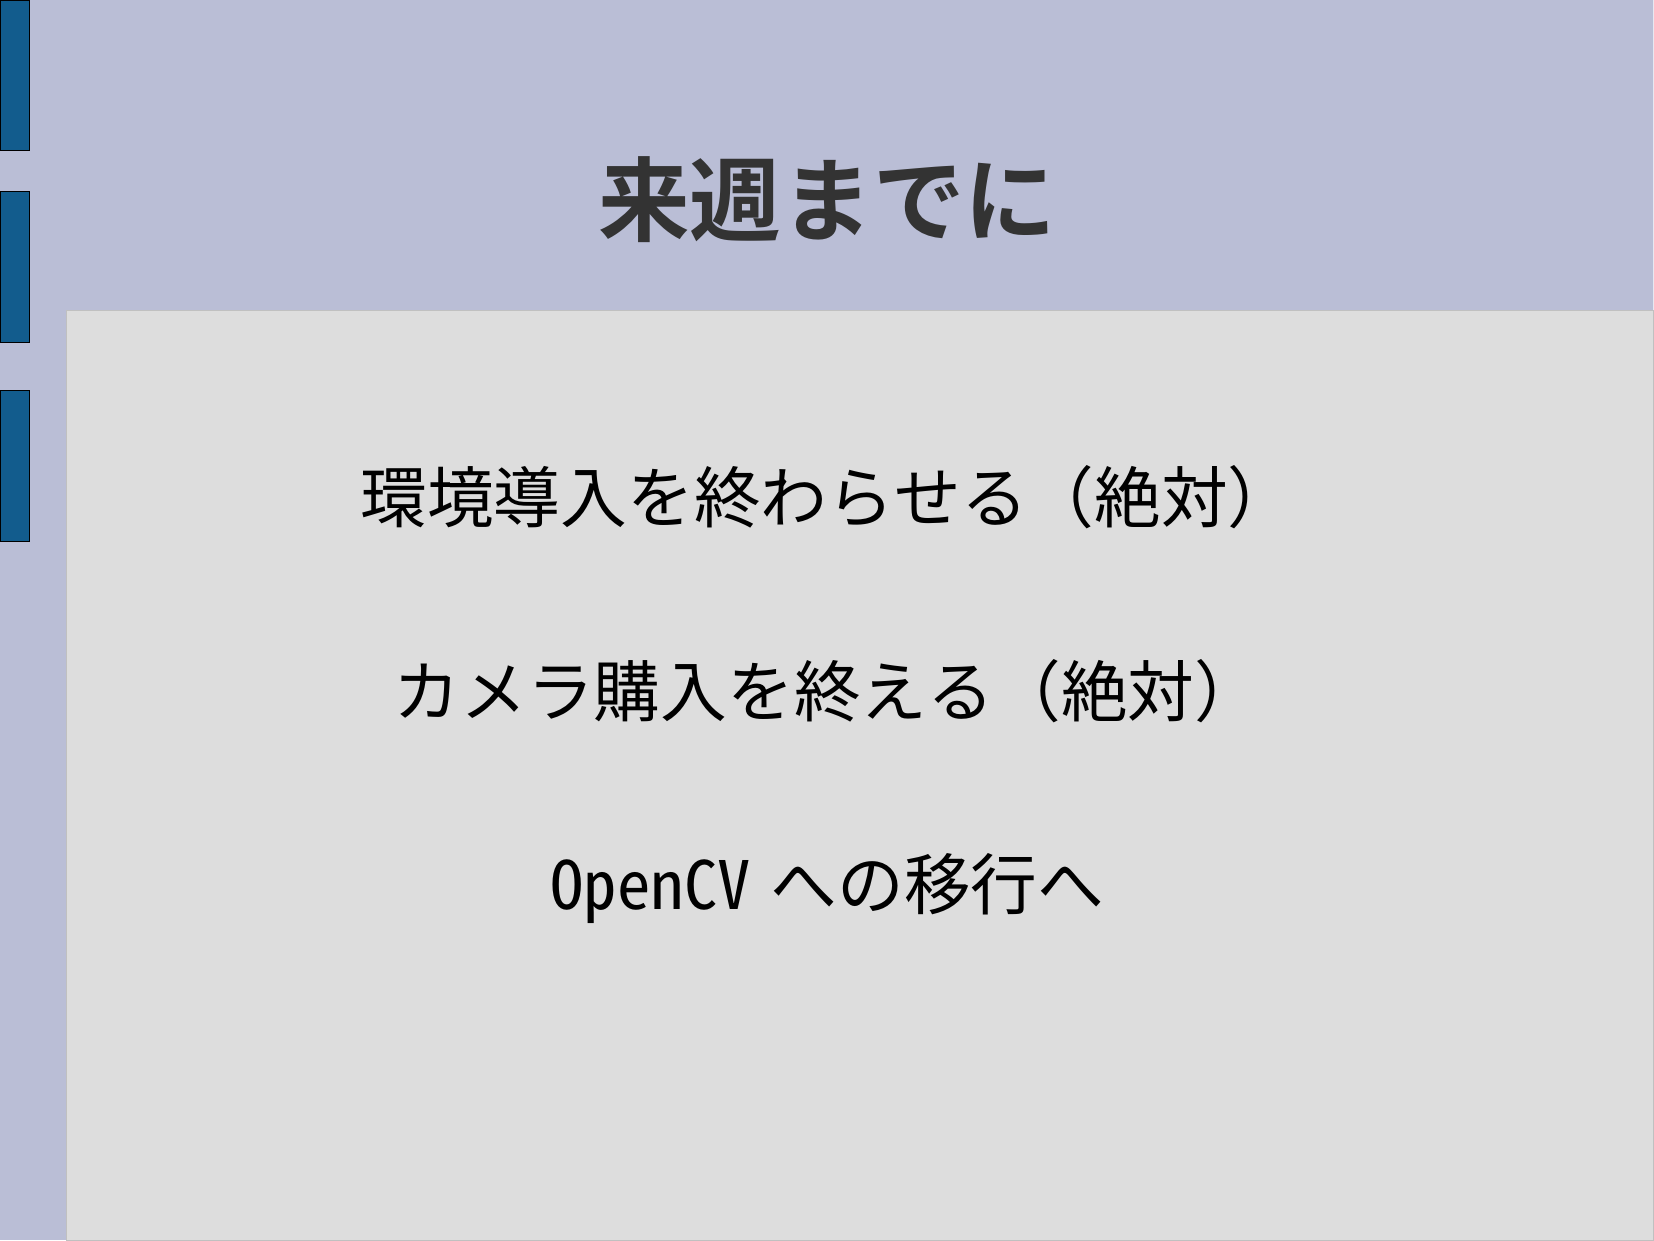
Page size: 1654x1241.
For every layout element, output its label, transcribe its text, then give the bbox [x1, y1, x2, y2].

title 来週までに [121, 91, 1534, 299]
subtitle 環境導入を終わらせる（絶対） カメラ購入を終える（絶対） OpenCVへの移行へ [121, 344, 1534, 1127]
